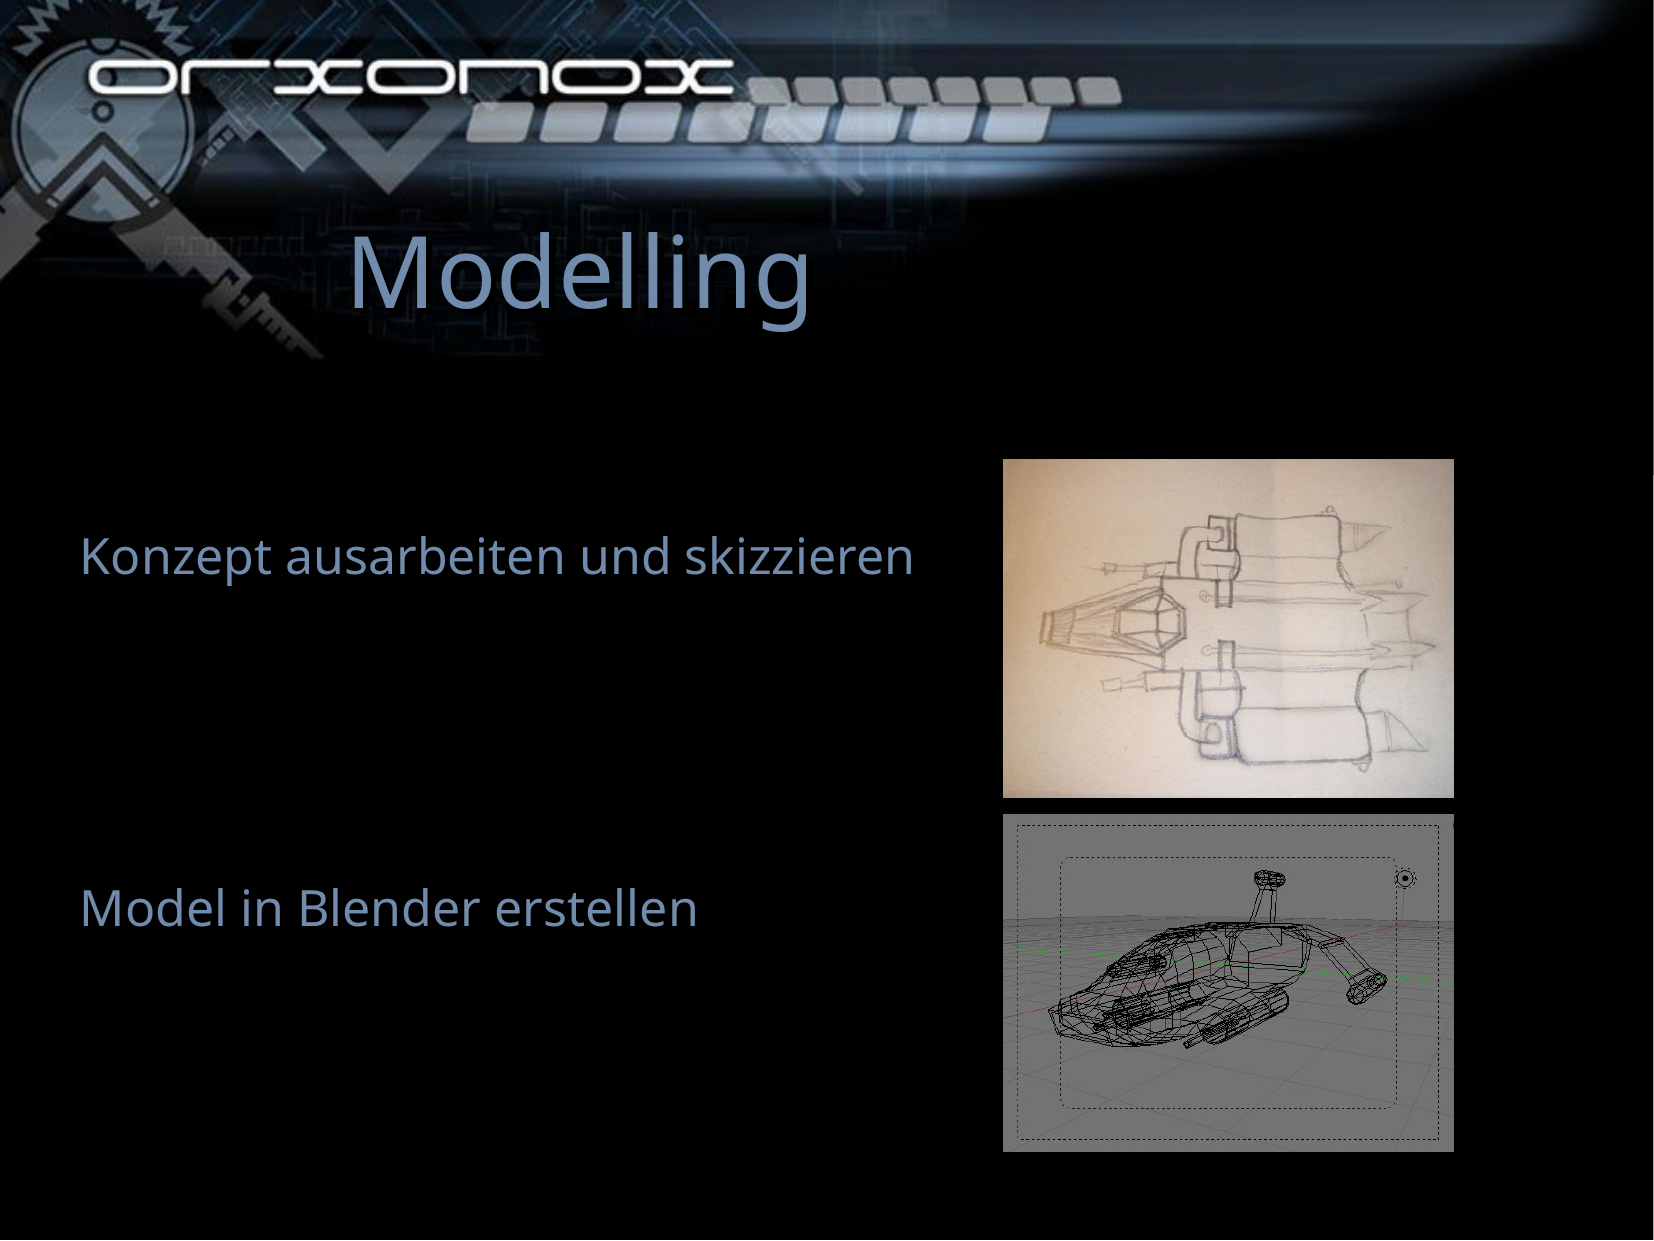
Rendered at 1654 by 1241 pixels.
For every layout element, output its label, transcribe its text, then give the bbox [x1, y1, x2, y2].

picture [1003, 814, 1454, 1152]
text_box Modelling [330, 194, 1306, 250]
text_box Konzept ausarbeiten und skizzieren Model in Blender erstellen [29, 444, 1004, 1069]
picture [0, 0, 1654, 798]
